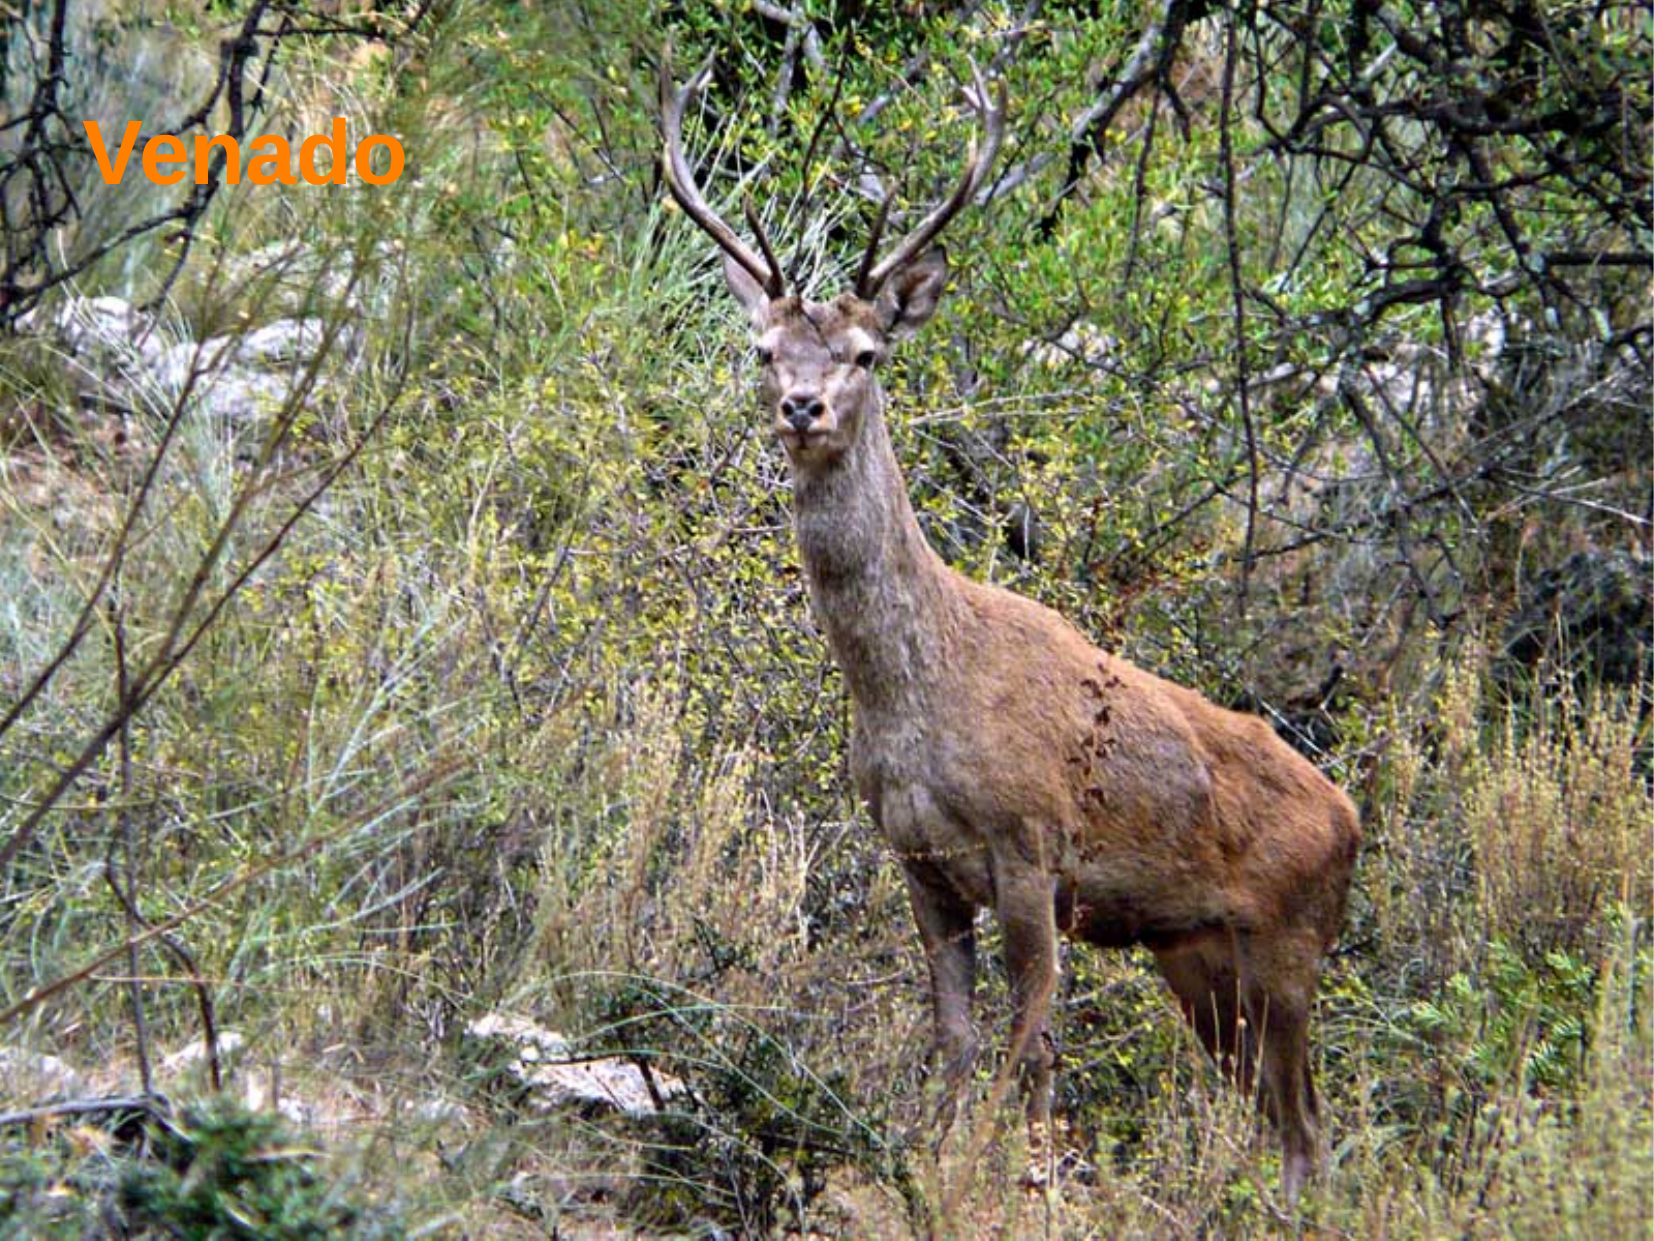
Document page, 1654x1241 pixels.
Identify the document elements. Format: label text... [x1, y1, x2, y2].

picture [0, 0, 1654, 1241]
title Venado [82, 49, 1571, 257]
